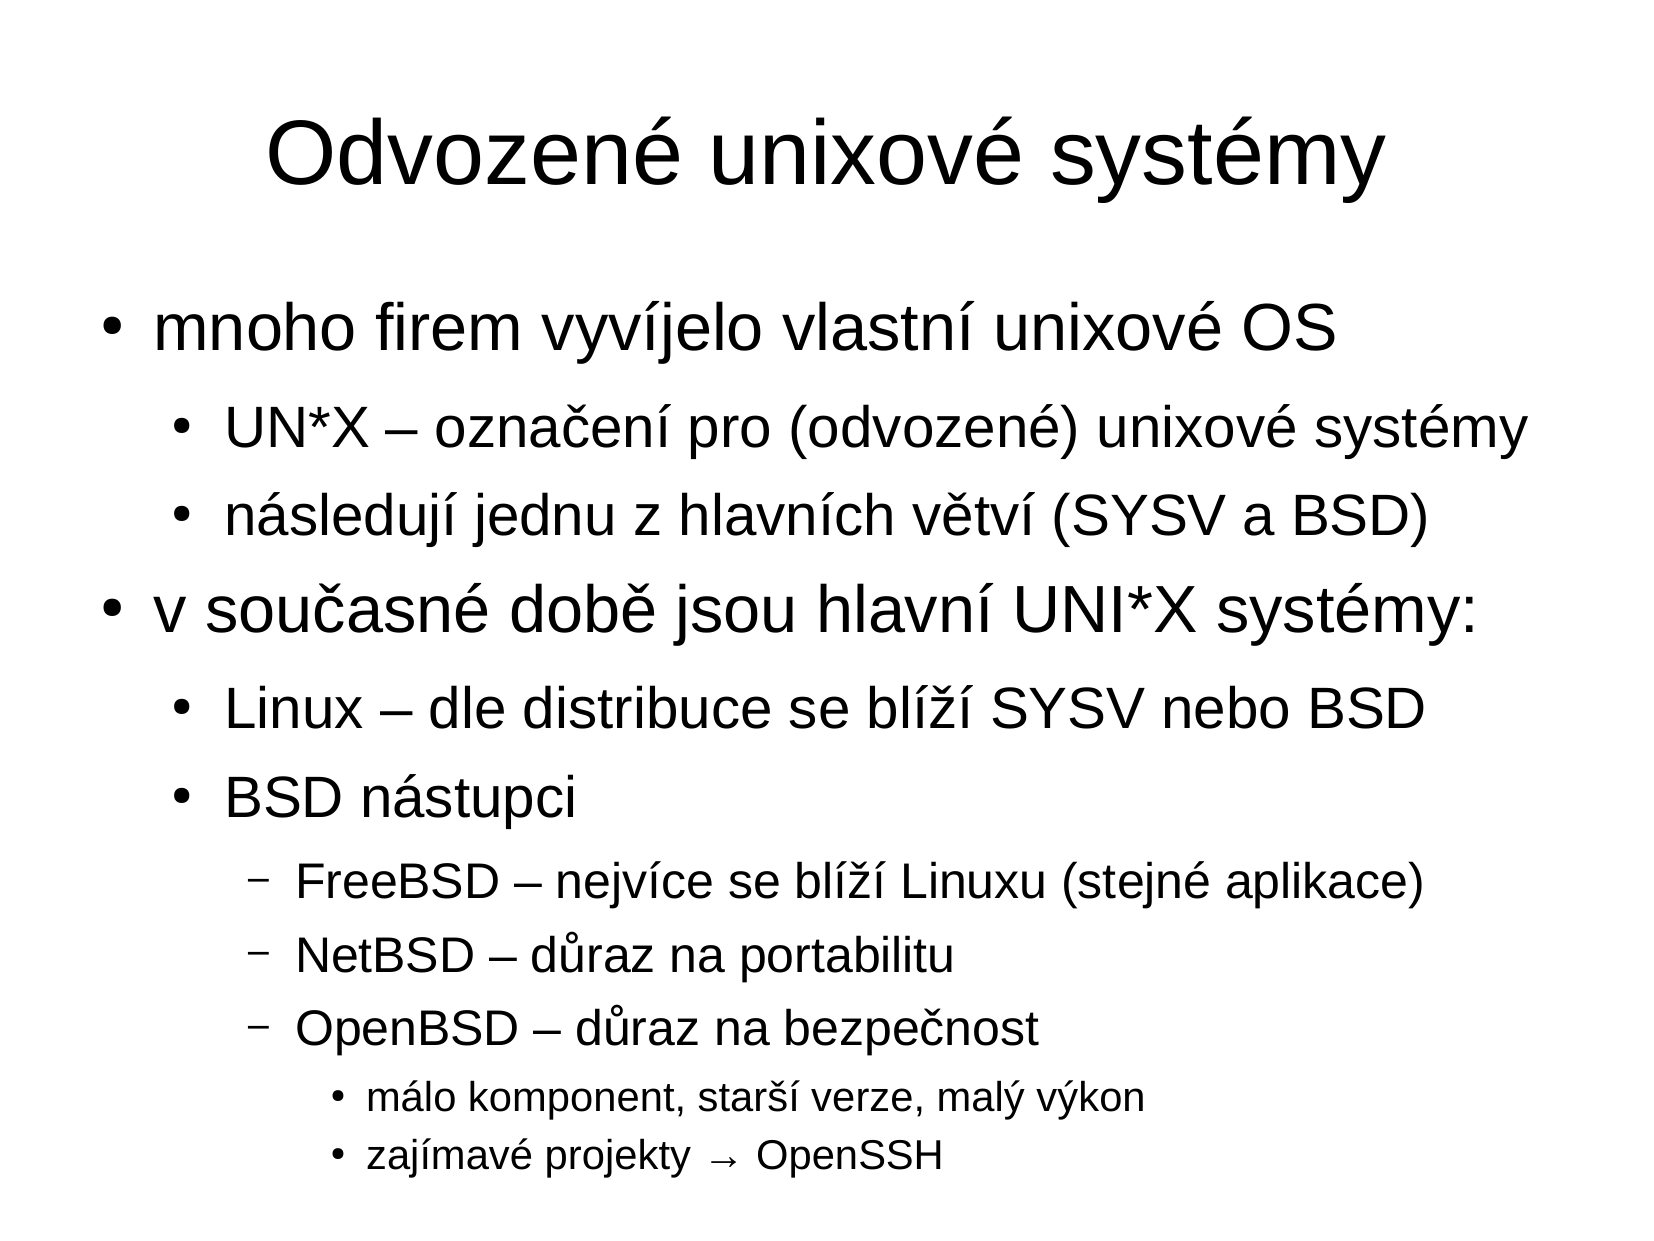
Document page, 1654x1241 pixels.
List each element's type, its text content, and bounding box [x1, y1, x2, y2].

title Odvozené unixové systémy [82, 56, 1571, 250]
list mnoho firem vyvíjelo vlastní unixové OS UN*X – označení pro (odvozené) unixové systémy následují jednu z hlavních větví (SYSV a BSD) v současné době jsou hlavní UNI*X systémy: Linux – dle distribuce se blíží SYSV nebo BSD BSD nástupci FreeBSD – nejvíce se blíží Linuxu (stejné aplikace) NetBSD – důraz na portabilitu OpenBSD – důraz na bezpečnost málo komponent, starší verze, malý výkon zajímavé projekty → OpenSSH [82, 290, 1571, 1179]
